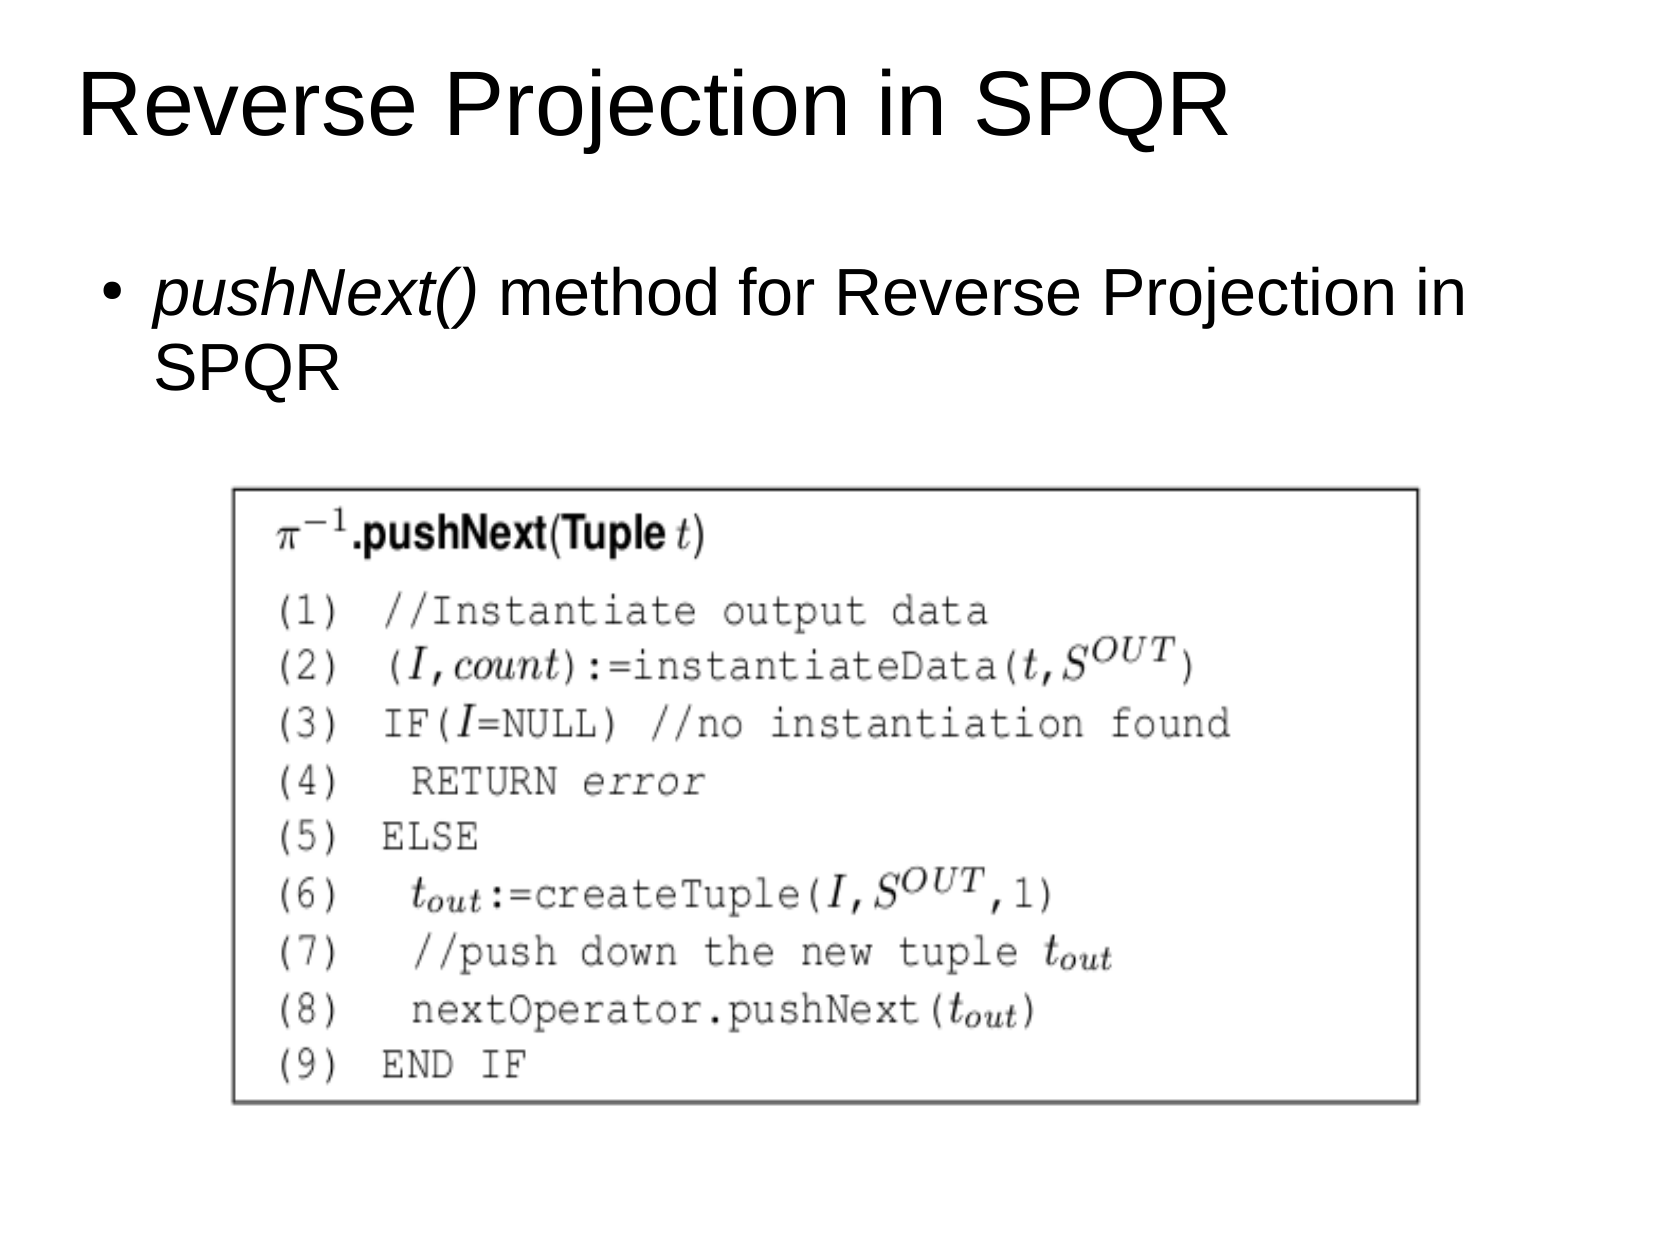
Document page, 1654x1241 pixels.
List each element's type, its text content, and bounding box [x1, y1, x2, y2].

list pushNext() method for Reverse Projection in SPQR [82, 254, 1571, 1059]
title Reverse Projection in SPQR [76, 7, 1565, 200]
picture [94, 419, 1565, 1176]
